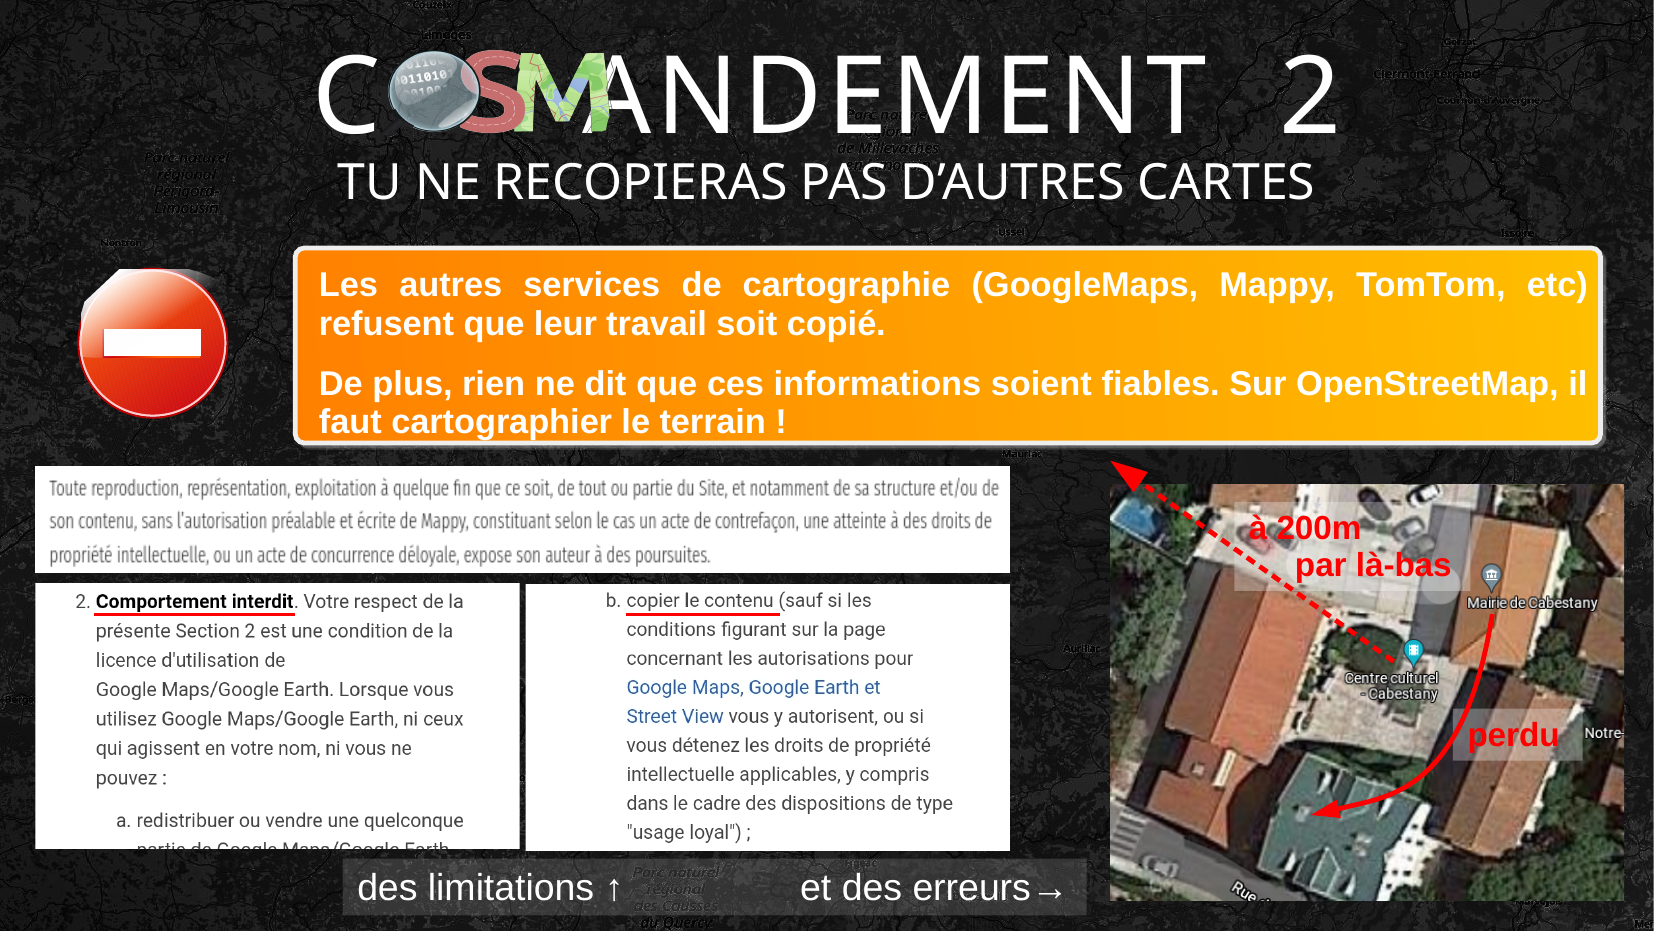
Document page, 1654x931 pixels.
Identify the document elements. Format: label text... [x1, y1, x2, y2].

list Les autres services de cartographie (GoogleMaps, Mappy, TomTom, etc) refusent que leur travail soit copié. De plus, rien ne dit que ces informations soient fiables. Sur OpenStreetMap, il faut cartographier le terrain ! [318, 265, 1589, 443]
text_box des limitations ↑ et des erreurs→ [342, 858, 1087, 916]
text_box [295, 248, 1601, 443]
text_box perdu [1452, 708, 1583, 761]
text_box Tu ne recopieras pas d’autres cartes [330, 169, 1323, 207]
title C ANDEMENT 2 [301, 13, 1353, 169]
picture [0, 0, 1654, 931]
text_box à 200m par là-bas [1234, 501, 1471, 591]
